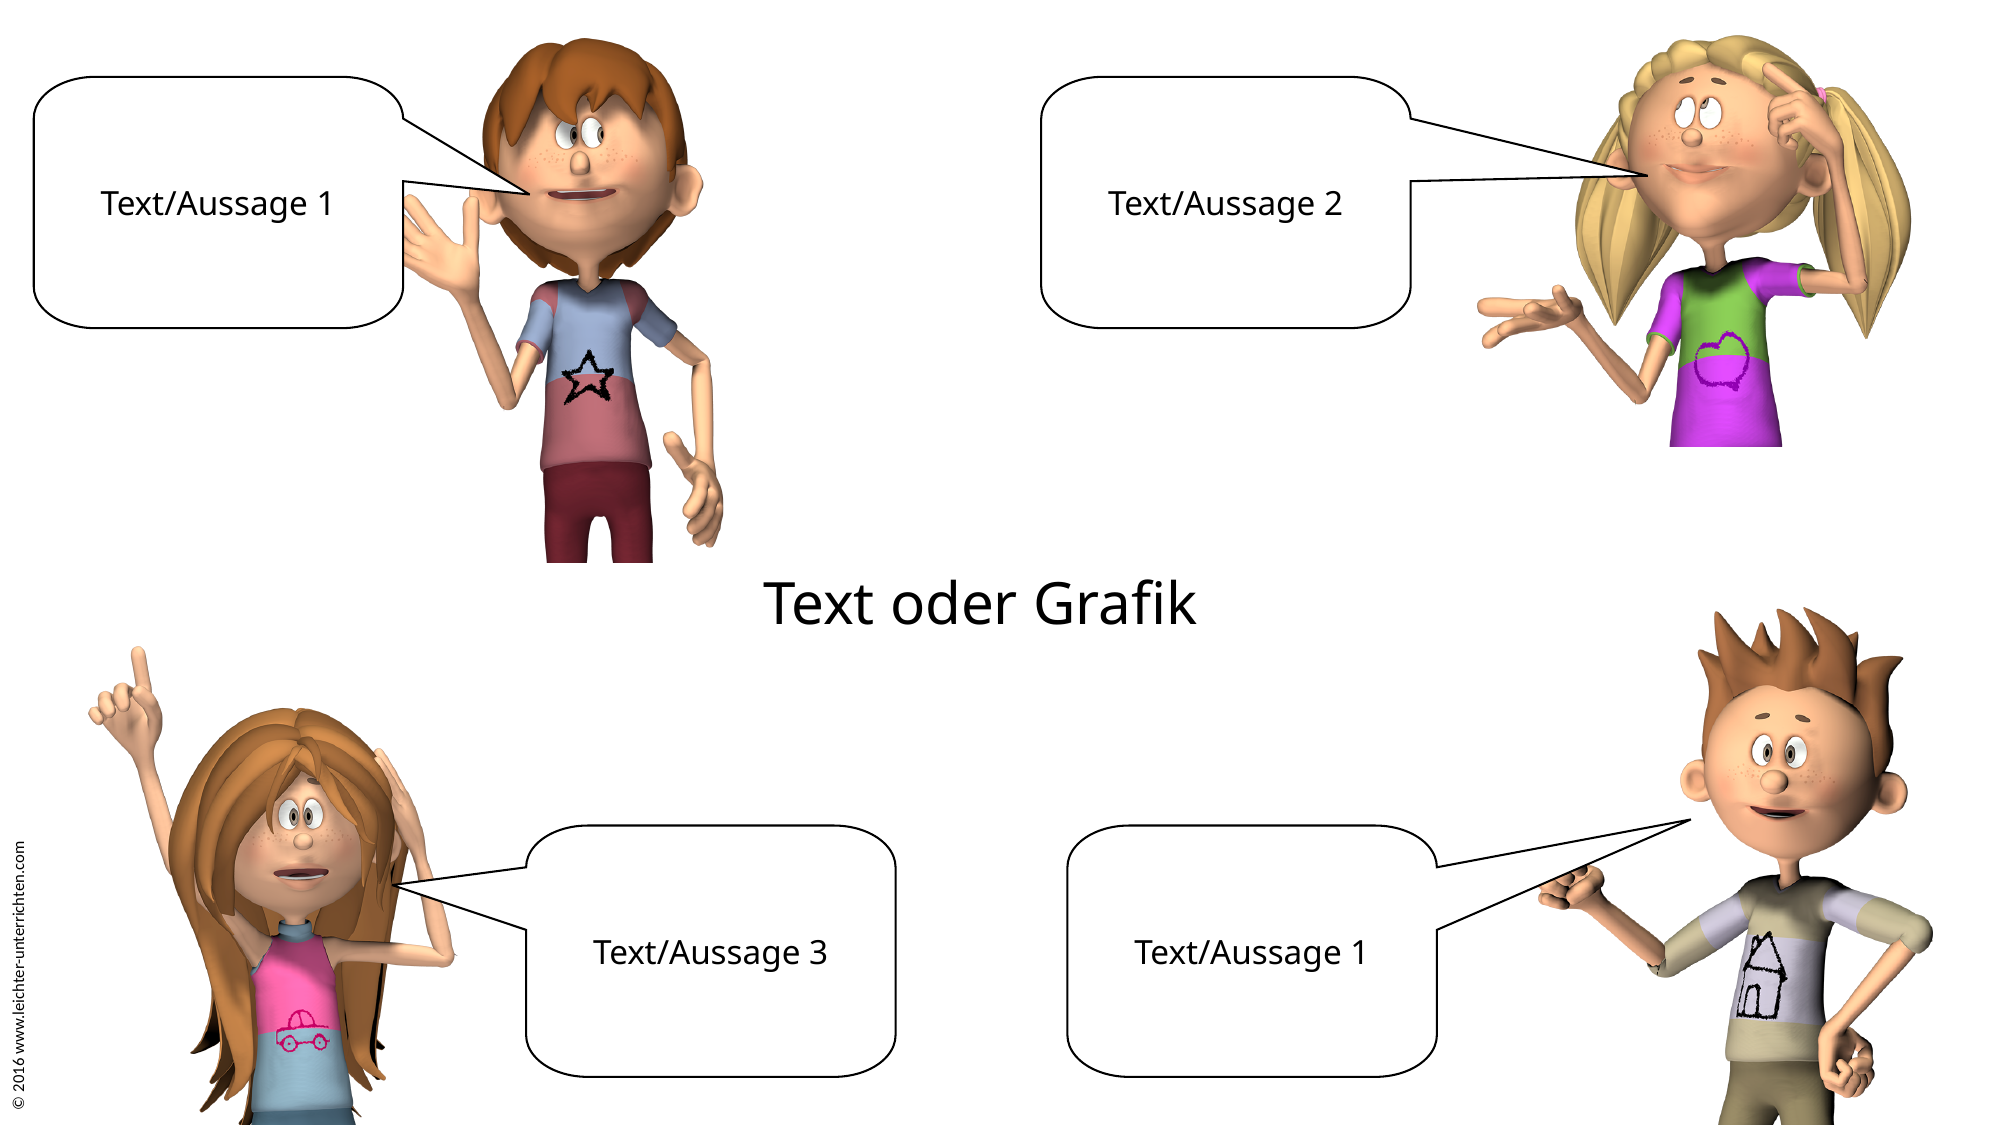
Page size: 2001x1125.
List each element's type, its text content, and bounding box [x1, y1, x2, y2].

picture [1477, 35, 1986, 447]
picture [1536, 607, 2000, 1125]
picture [88, 646, 519, 1125]
text_box Text/Aussage 3 [392, 825, 896, 1077]
picture [371, 38, 796, 563]
text_box Text/Aussage 1 [1067, 819, 1691, 1077]
text_box Text/Aussage 2 [1041, 76, 1648, 329]
text_box Text/Aussage 1 [33, 76, 530, 329]
text_box Text oder Grafik [748, 558, 1253, 645]
